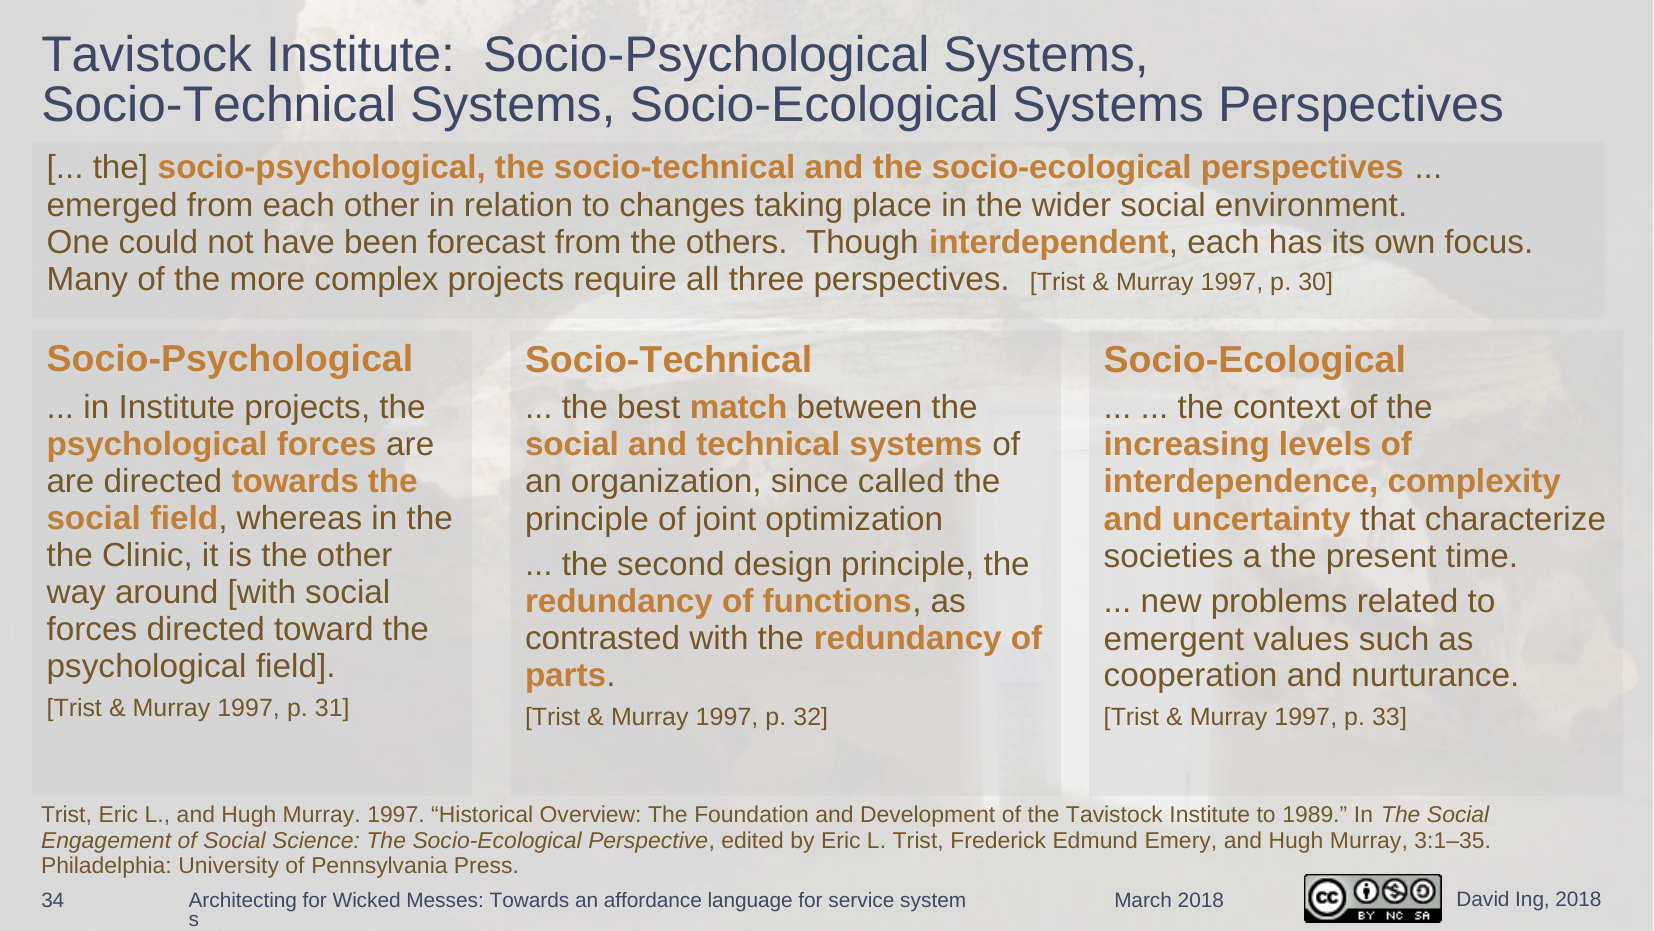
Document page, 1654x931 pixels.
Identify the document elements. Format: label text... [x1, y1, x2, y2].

picture [1304, 887, 1442, 923]
text_box Socio-Ecological ... ... the context of the increasing levels of interdependence, complexity and uncertainty that characterize societies a the present time. ... new problems related to emergent values such as cooperation and nurturance. [Trist & Murray 1997, p. 33] [1089, 330, 1624, 796]
title Tavistock Institute: Socio-Psychological Systems, Socio-Technical Systems, Socio-Ecological Systems Perspectives [41, 30, 1613, 166]
text_box Solving for the optimal Problem solution involves analysis, research employing quantitative methods seeking optimal outcomes. Unfortunately, as conditions change, problems frequently do not remain solved or resolved but reappear, and usually in more complex forms. Furthermore, every solution and resolution generates new problems, ones that tend to be more complex than the ones solved or resolved. [0, 0, 1653, 931]
text_box [... the] socio-psychological, the socio-technical and the socio-ecological perspectives ... emerged from each other in relation to changes taking place in the wider social environment. One could not have been forecast from the others. Though interdependent, each has its own focus. Many of the more complex projects require all three perspectives. [Trist & Murray 1997, p. 30] [31, 141, 1605, 319]
text_box Socio-Technical ... the best match between the social and technical systems of an organization, since called the principle of joint optimization ... the second design principle, the redundancy of functions, as contrasted with the redundancy of parts. [Trist & Murray 1997, p. 32] [510, 330, 1061, 796]
text_box Socio-Psychological ... in Institute projects, the psychological forces are are directed towards the social field, whereas in the the Clinic, it is the other way around [with social forces directed toward the psychological field]. [Trist & Murray 1997, p. 31] [31, 330, 472, 796]
text_box Trist, Eric L., and Hugh Murray. 1997. “Historical Overview: The Foundation and Development of the Tavistock Institute to 1989.” In The Social Engagement of Social Science: The Socio-Ecological Perspective, edited by Eric L. Trist, Frederick Edmund Emery, and Hugh Murray, 3:1–35. Philadelphia: University of Pennsylvania Press. [26, 794, 1558, 887]
